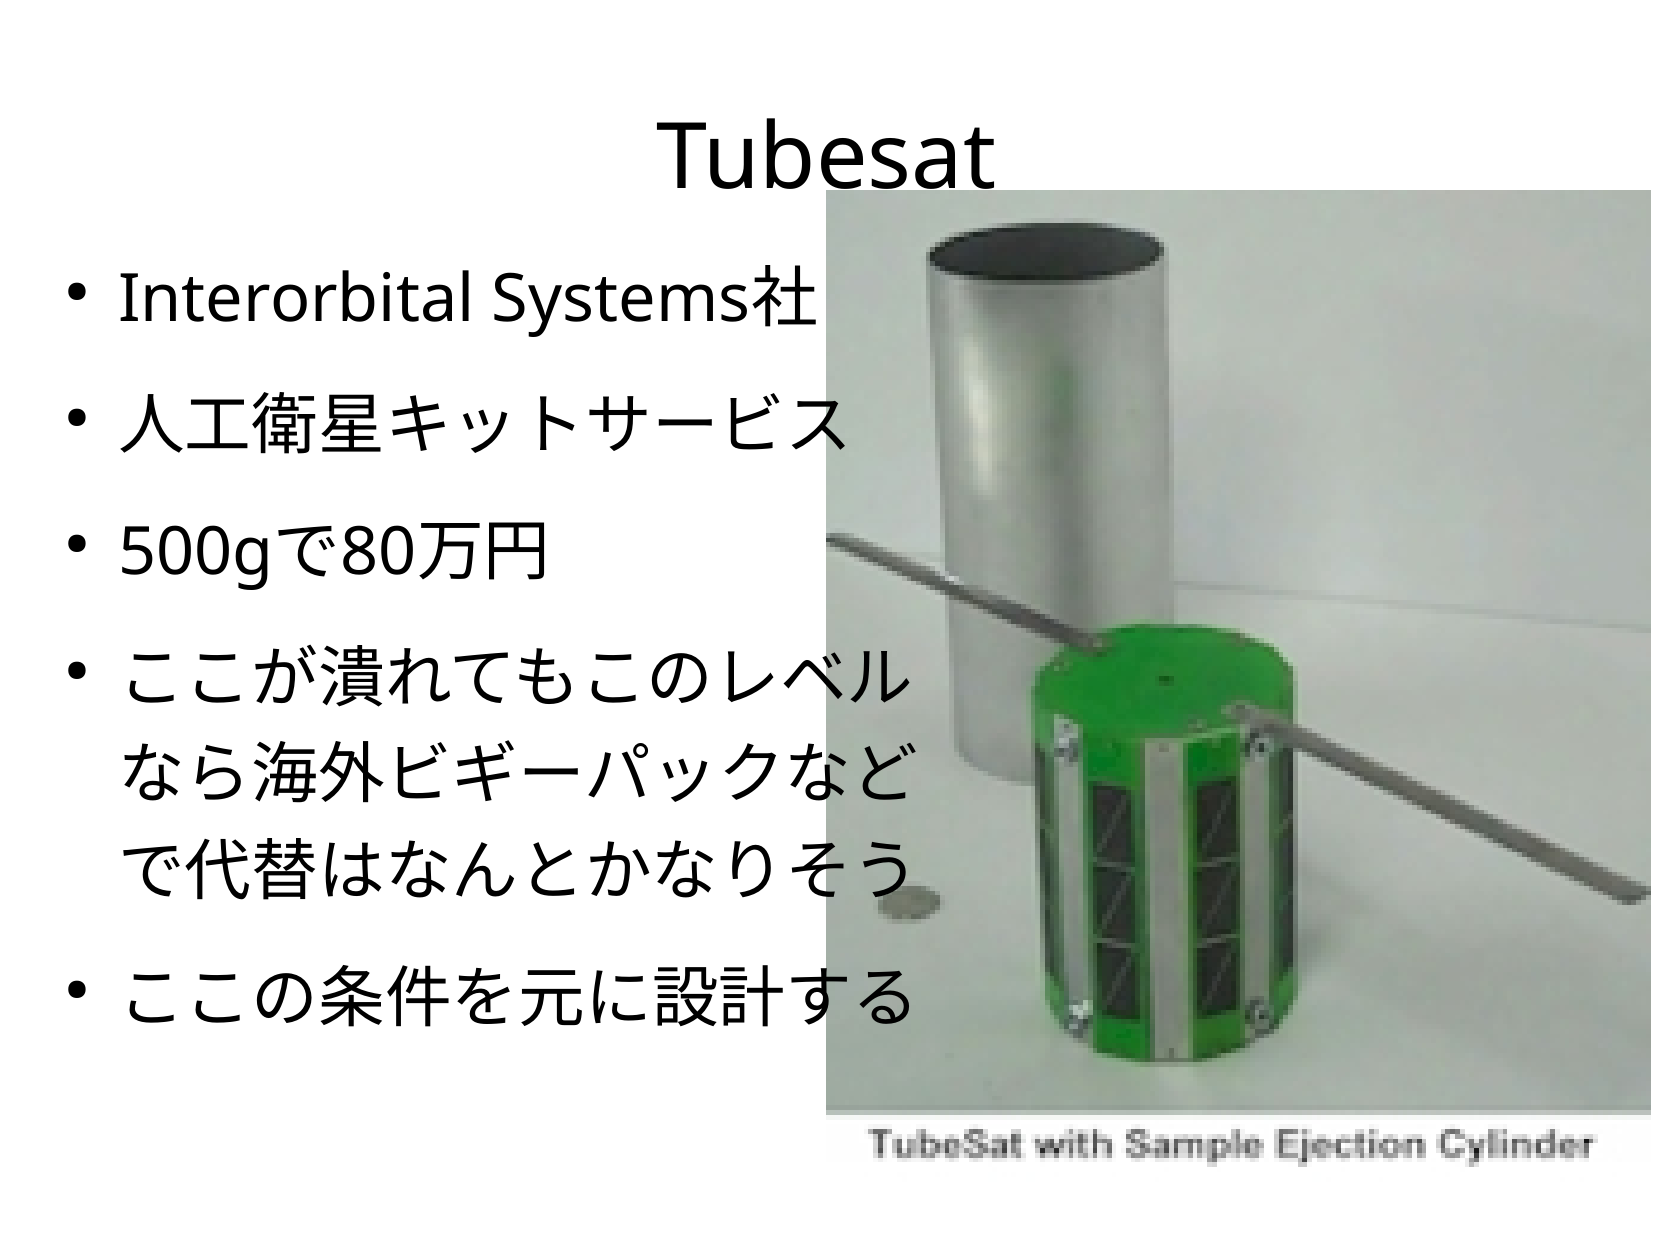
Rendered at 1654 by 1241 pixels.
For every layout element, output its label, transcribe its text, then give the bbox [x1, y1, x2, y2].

list Interorbital Systems社 人工衛星キットサービス 500gで80万円 ここが潰れてもこのレベル なら海外ビギーパックなど で代替はなんとかなりそう ここの条件を元に設計する [47, 244, 1536, 1063]
picture [826, 190, 1651, 1182]
title Tubesat [82, 56, 1571, 250]
